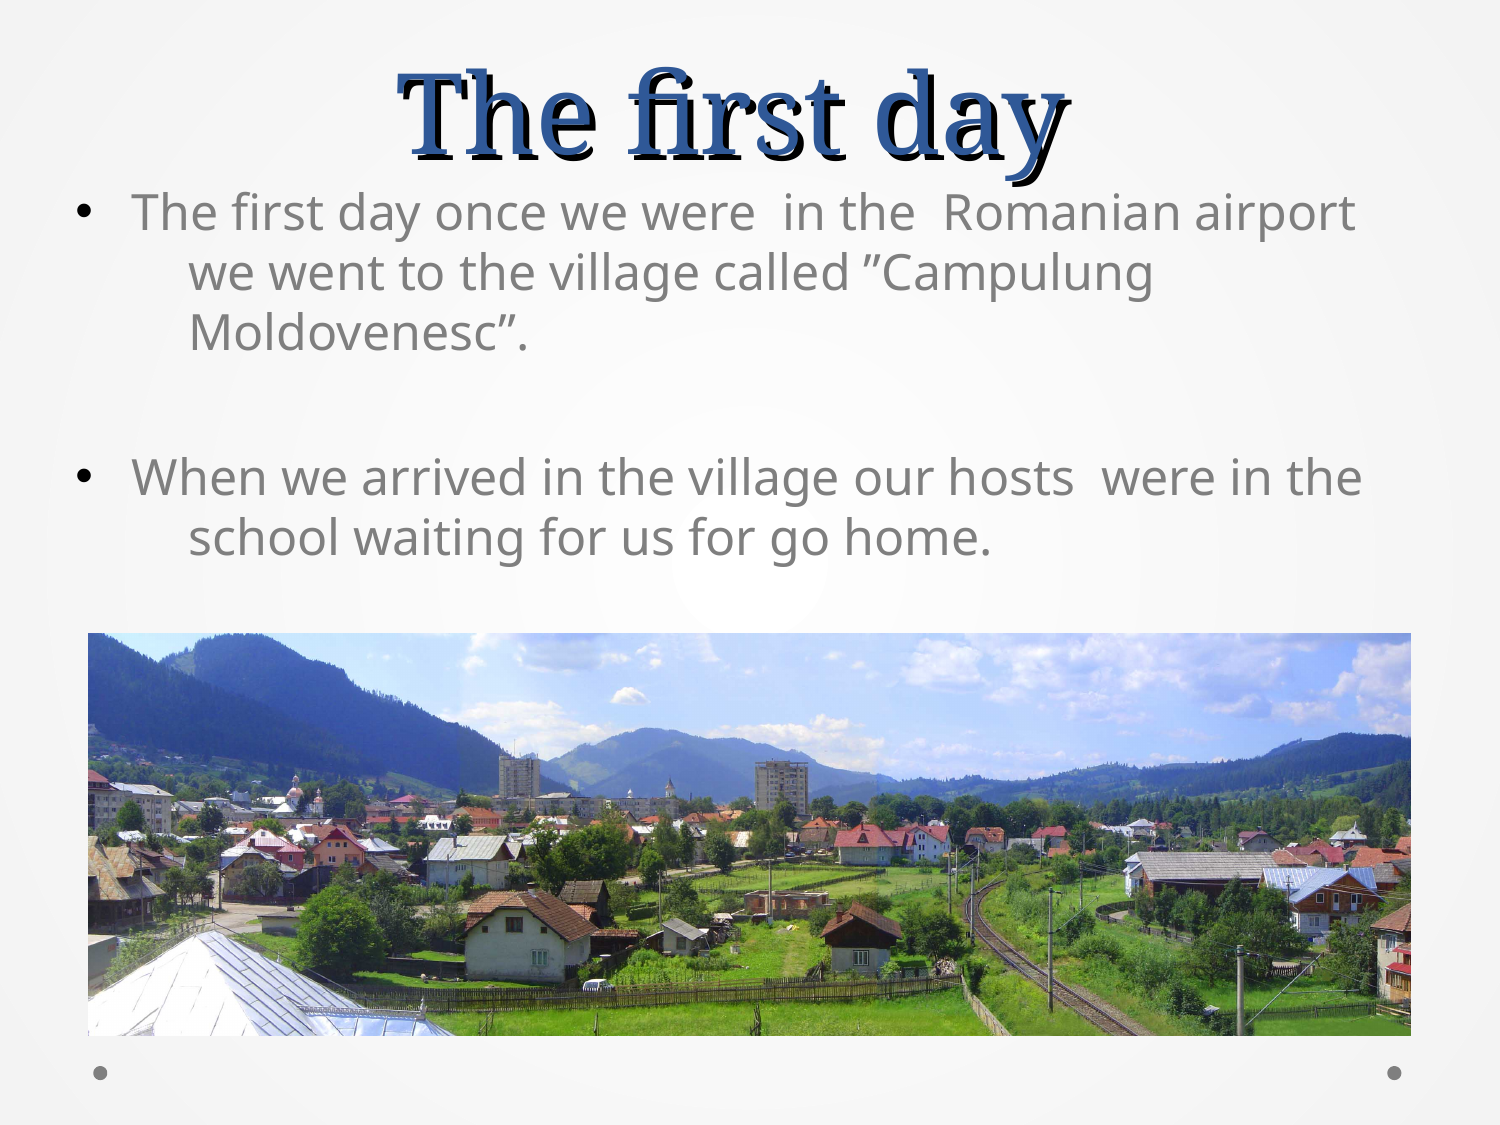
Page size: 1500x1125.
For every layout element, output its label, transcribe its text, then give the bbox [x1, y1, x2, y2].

list The first day once we were in the Romanian airport we went to the village called ”Campulung Moldovenesc”. When we arrived in the village our hosts were in the school waiting for us for go home. [60, 172, 1411, 916]
title The first day [50, 0, 1411, 185]
picture [88, 633, 1411, 1036]
